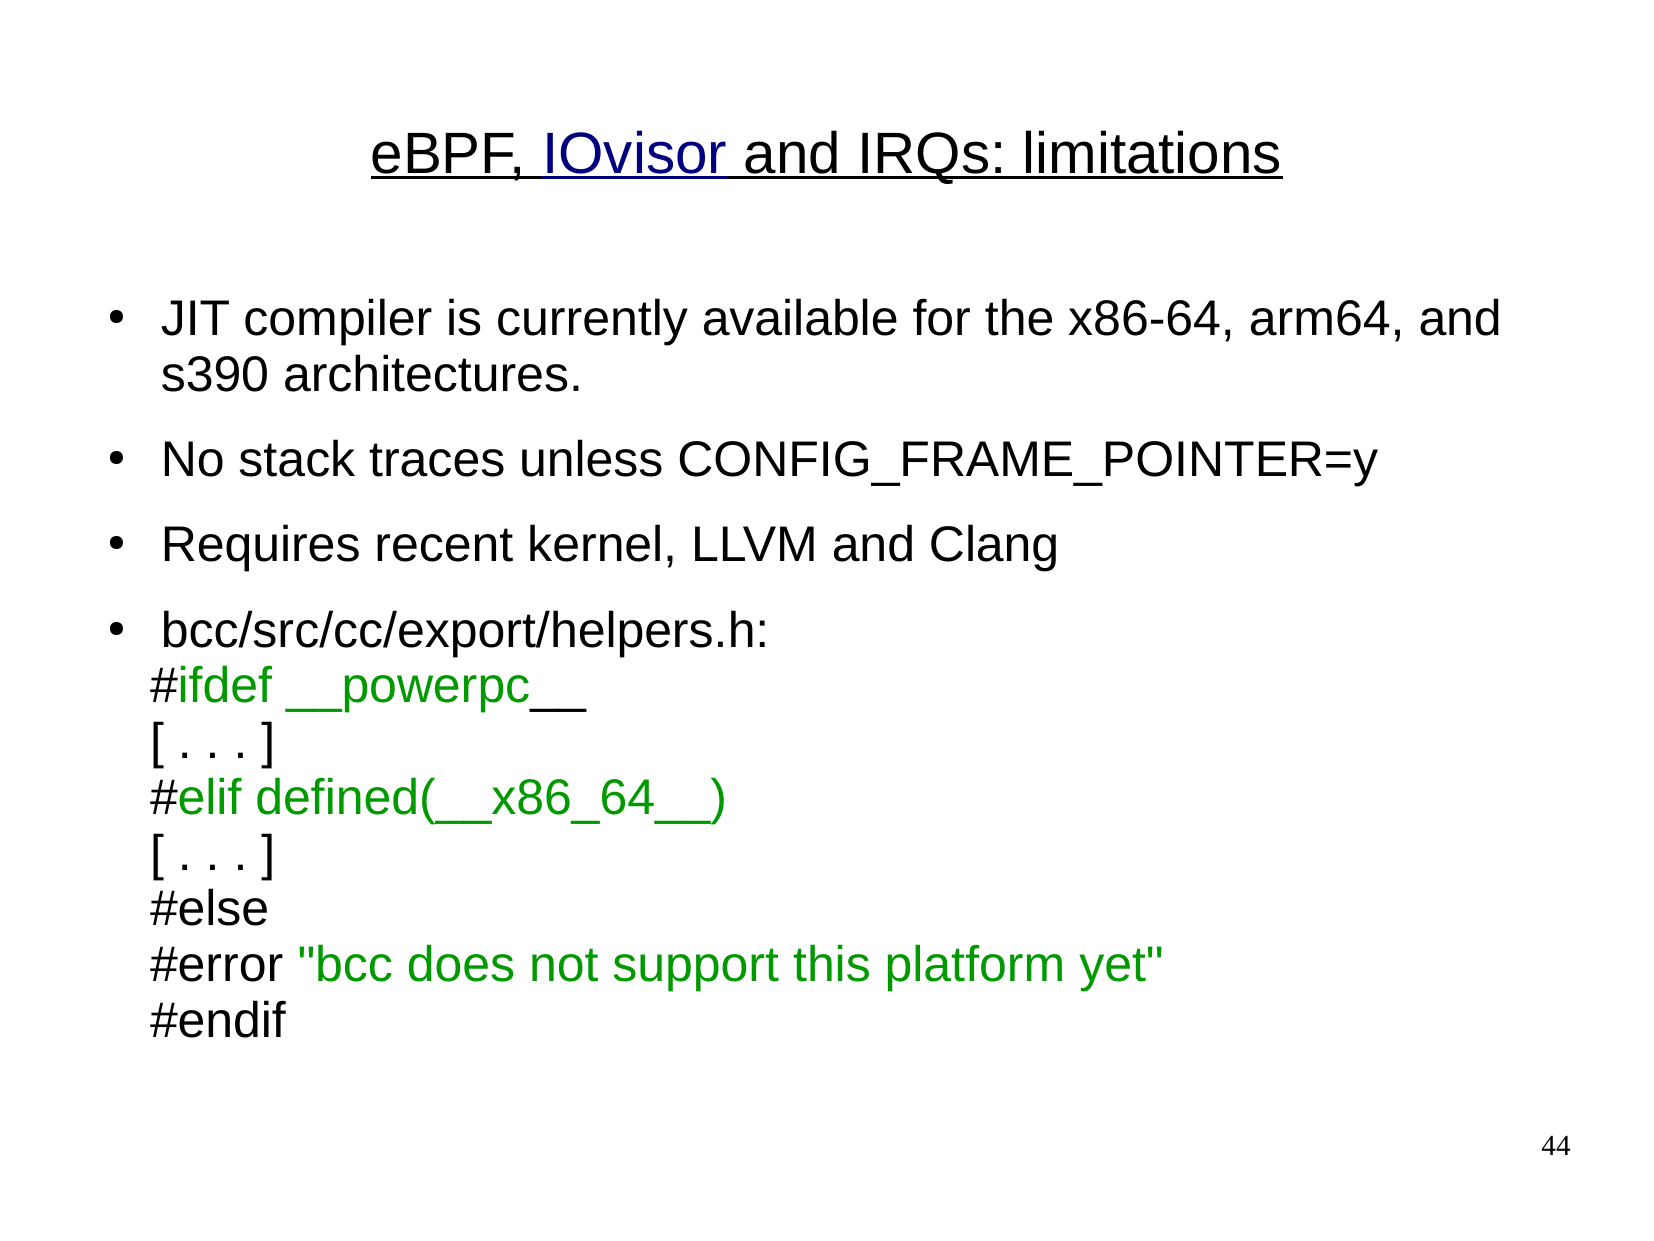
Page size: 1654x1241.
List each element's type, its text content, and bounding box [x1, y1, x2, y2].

title eBPF, IOvisor and IRQs: limitations [82, 49, 1571, 257]
list JIT compiler is currently available for the x86-64, arm64, and s390 architectures. No stack traces unless CONFIG_FRAME_POINTER=y Requires recent kernel, LLVM and Clang bcc/src/cc/export/helpers.h: #ifdef __powerpc__ [ . . . ] #elif defined(__x86_64__) [ . . . ] #else #error "bcc does not support this platform yet" #endif [90, 290, 1571, 1066]
